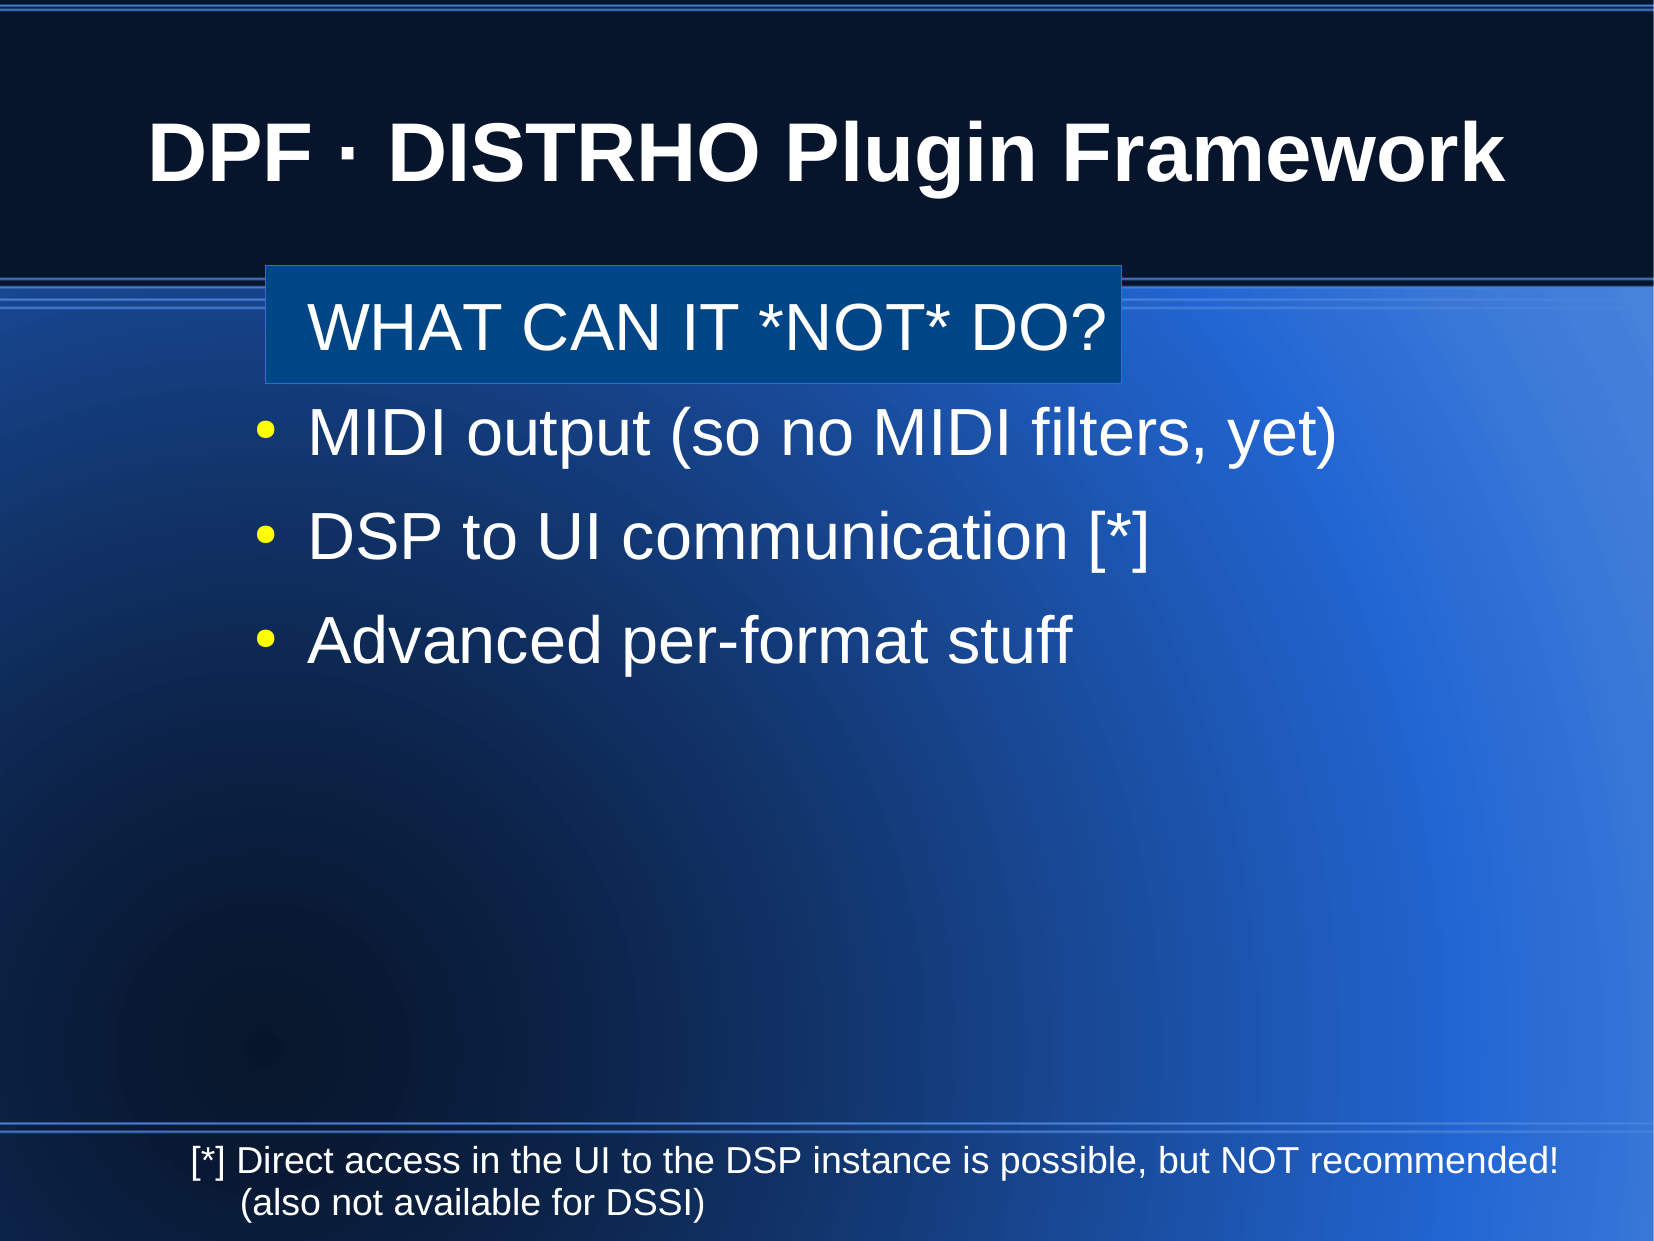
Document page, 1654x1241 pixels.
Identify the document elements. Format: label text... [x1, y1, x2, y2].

text_box [265, 265, 1122, 290]
picture [0, 0, 1654, 1241]
list WHAT CAN IT *NOT* DO? MIDI output (so no MIDI filters, yet) DSP to UI communication [*] Advanced per-format stuff [236, 290, 1571, 827]
title [*] Direct access in the UI to the DSP instance is possible, but NOT recommended! (also not available for DSSI) [177, 1122, 1577, 1241]
title DPF · DISTRHO Plugin Framework [82, 49, 1571, 257]
